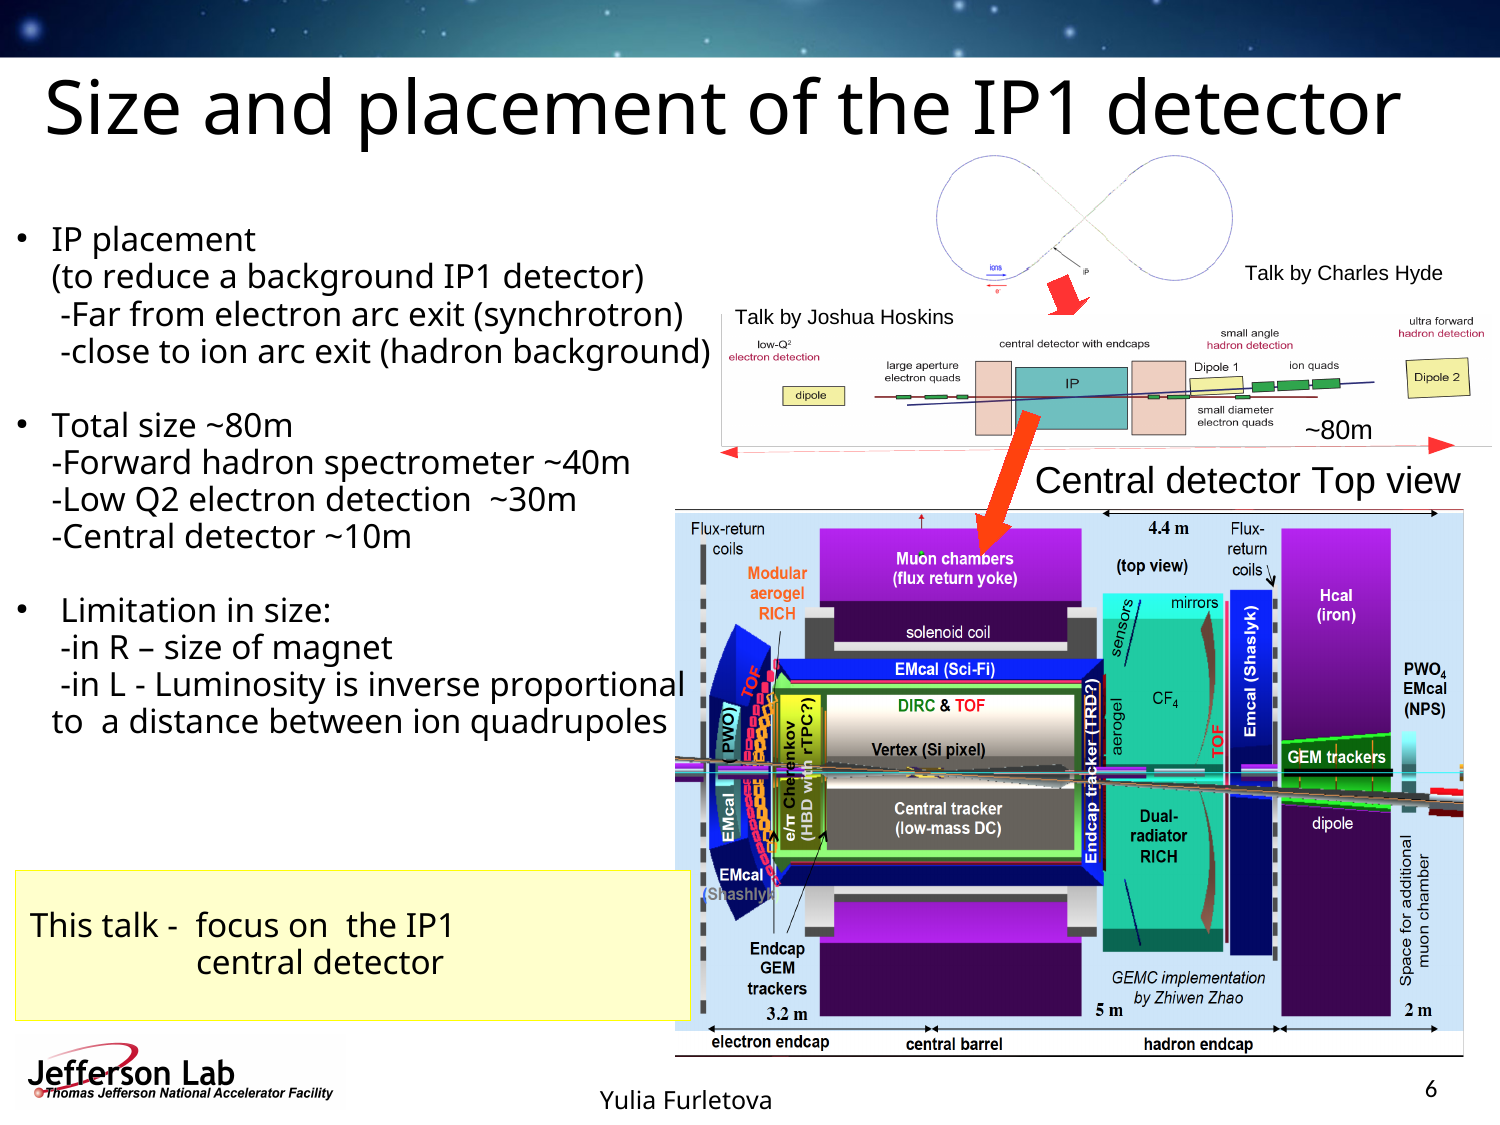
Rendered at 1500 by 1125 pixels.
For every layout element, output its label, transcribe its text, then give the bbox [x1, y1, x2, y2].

text_box Central detector Top view [1020, 452, 1486, 552]
text_box Talk by Charles Hyde [1230, 254, 1486, 317]
text_box [1008, 410, 1041, 449]
text_box Size and placement of the IP1 detector [30, 60, 1456, 243]
text_box Talk by Joshua Hoskins [744, 298, 991, 361]
text_box ~80m [1290, 407, 1389, 452]
picture [1389, 446, 1428, 452]
text_box IP placement (to reduce a background IP1 detector) -Far from electron arc exit (synchrotron) -close to ion arc exit (hadron background) Total size ~80m -Forward hadron spectrometer ~40m -Low Q2 electron detection ~30m -Central detector ~10m Limitation in size: -in R – size of magnet -in L - Luminosity is inverse proportional to a distance between ion quadrupoles [0, 213, 744, 891]
text_box Yulia Furletova [585, 1080, 789, 1123]
text_box [1047, 274, 1090, 315]
text_box [975, 450, 1029, 556]
picture [0, 0, 1500, 1125]
text_box This talk - focus on the IP1 central detector [15, 891, 691, 1021]
picture [1029, 448, 1290, 452]
